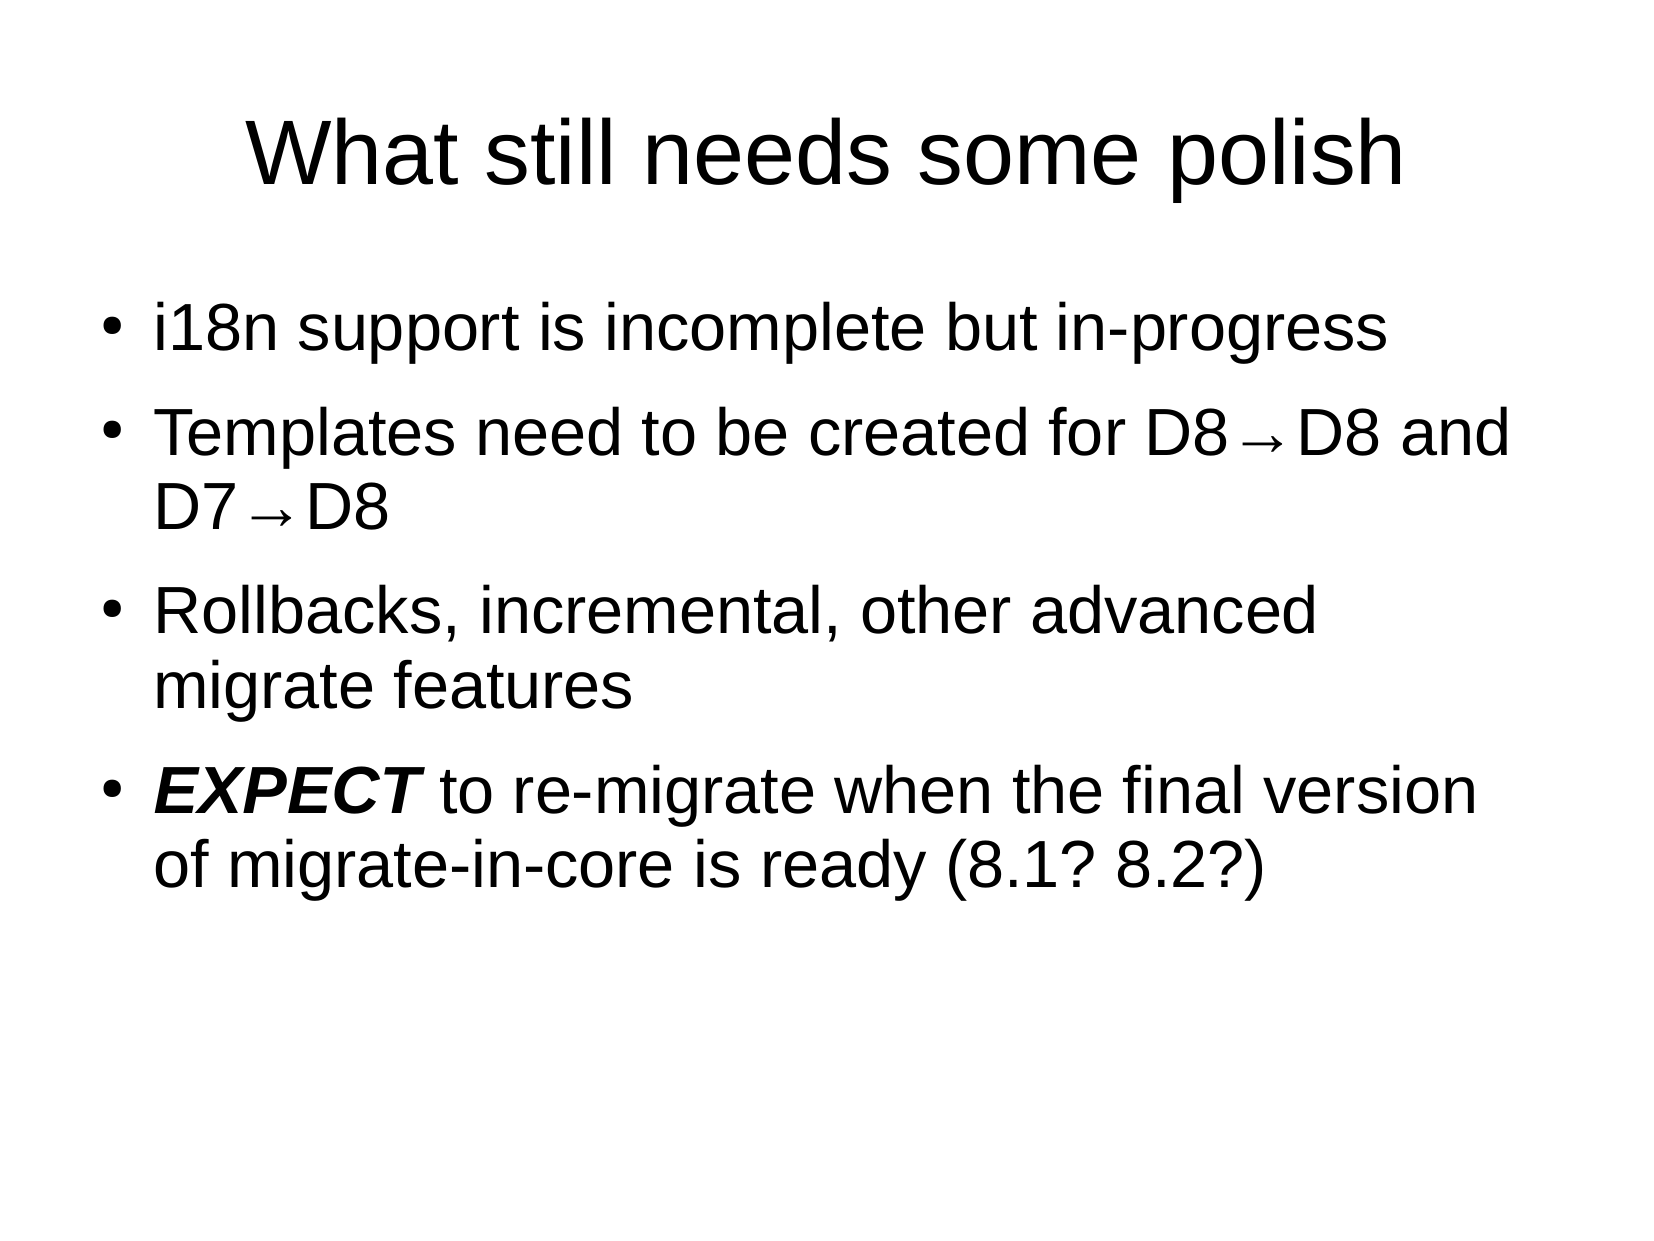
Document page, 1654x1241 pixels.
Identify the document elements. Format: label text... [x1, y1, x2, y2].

title What still needs some polish [82, 49, 1571, 257]
list i18n support is incomplete but in-progress Templates need to be created for D8→D8 and D7→D8 Rollbacks, incremental, other advanced migrate features EXPECT to re-migrate when the final version of migrate-in-core is ready (8.1? 8.2?) [82, 290, 1538, 1010]
